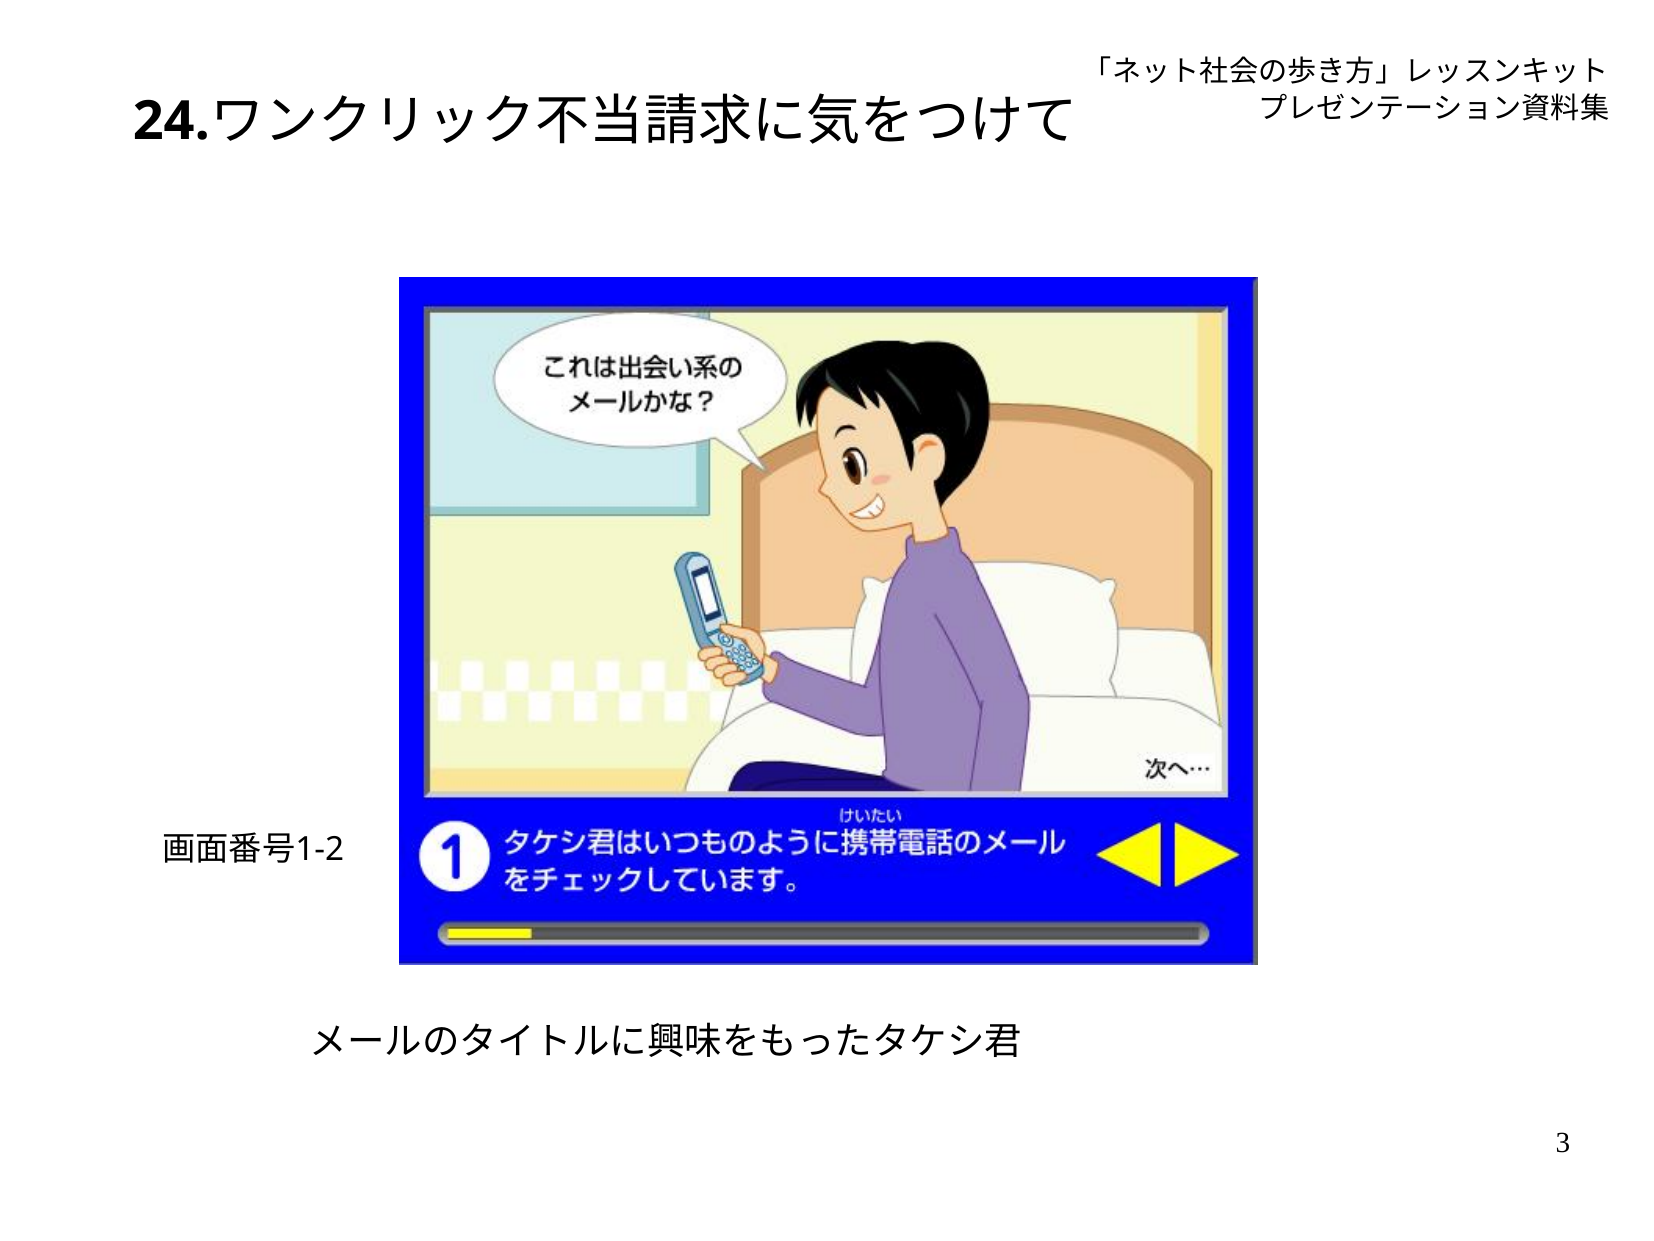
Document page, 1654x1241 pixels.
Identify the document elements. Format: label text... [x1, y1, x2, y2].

text_box 画面番号1-2 [147, 826, 384, 875]
text_box 「ネット社会の歩き方」レッスンキット プレゼンテーション資料集 [1062, 44, 1625, 134]
text_box 24.ワンクリック不当請求に気をつけて [118, 88, 1270, 158]
text_box メールのタイトルに興味をもったタケシ君 [295, 1003, 1477, 1074]
picture [399, 277, 1258, 965]
